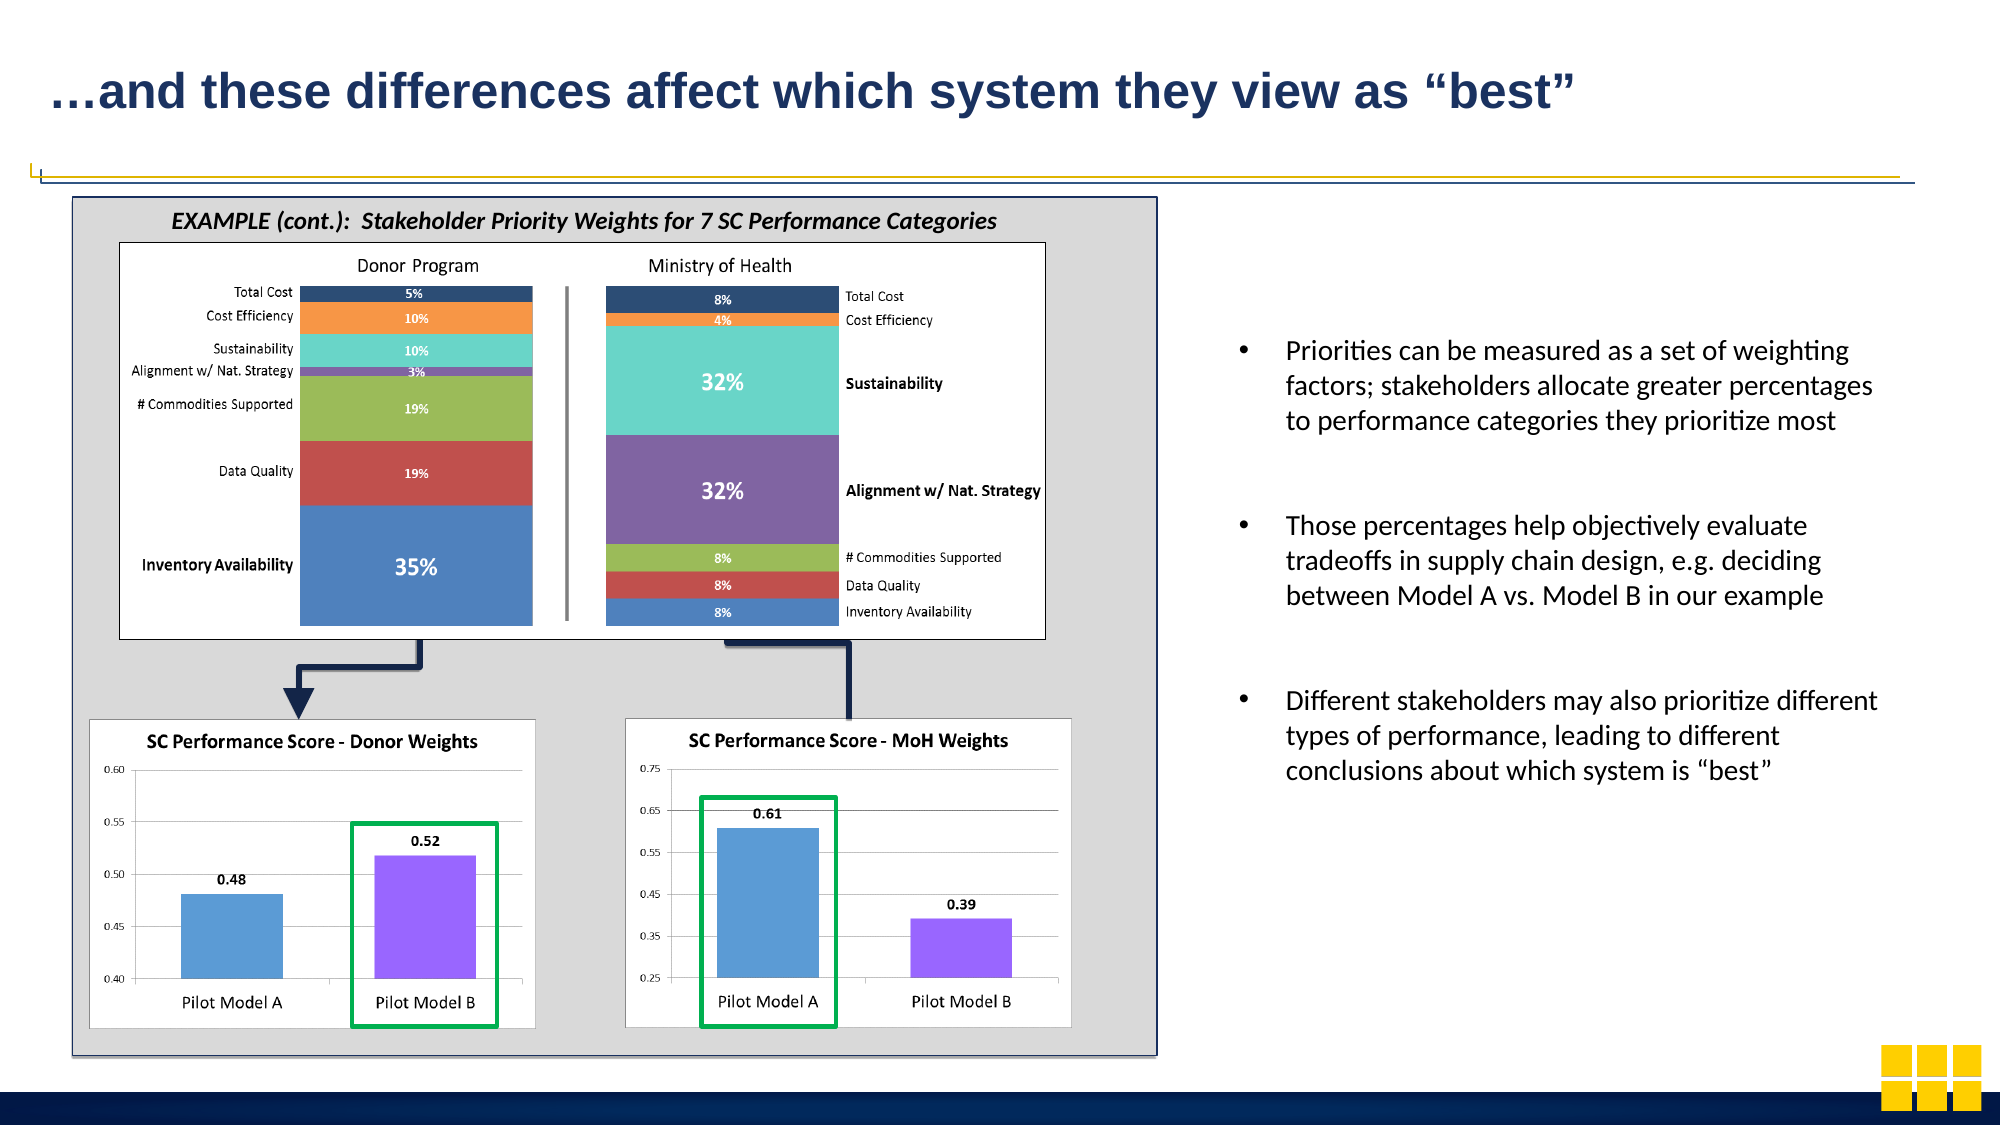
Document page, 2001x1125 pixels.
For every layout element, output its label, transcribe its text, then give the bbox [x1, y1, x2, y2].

picture [354, 826, 495, 1024]
text_box EXAMPLE (cont.): Stakeholder Priority Weights for 7 SC Performance Categories [80, 197, 1090, 242]
picture [89, 719, 536, 1029]
picture [0, 1092, 2000, 1125]
picture [119, 242, 1046, 640]
text_box [72, 197, 1157, 1056]
title …and these differences affect which system they view as “best” [33, 36, 1834, 142]
text_box Priorities can be measured as a set of weighting factors; stakeholders allocate greater percentages to performance categories they prioritize most Those percentages help objectively evaluate tradeoffs in supply chain design, e.g. deciding between Model A vs. Model B in our example Different stakeholders may also prioritize different types of performance, leading to different conclusions about which system is “best” [1224, 270, 1904, 847]
picture [625, 718, 1072, 1028]
picture [704, 800, 834, 1024]
